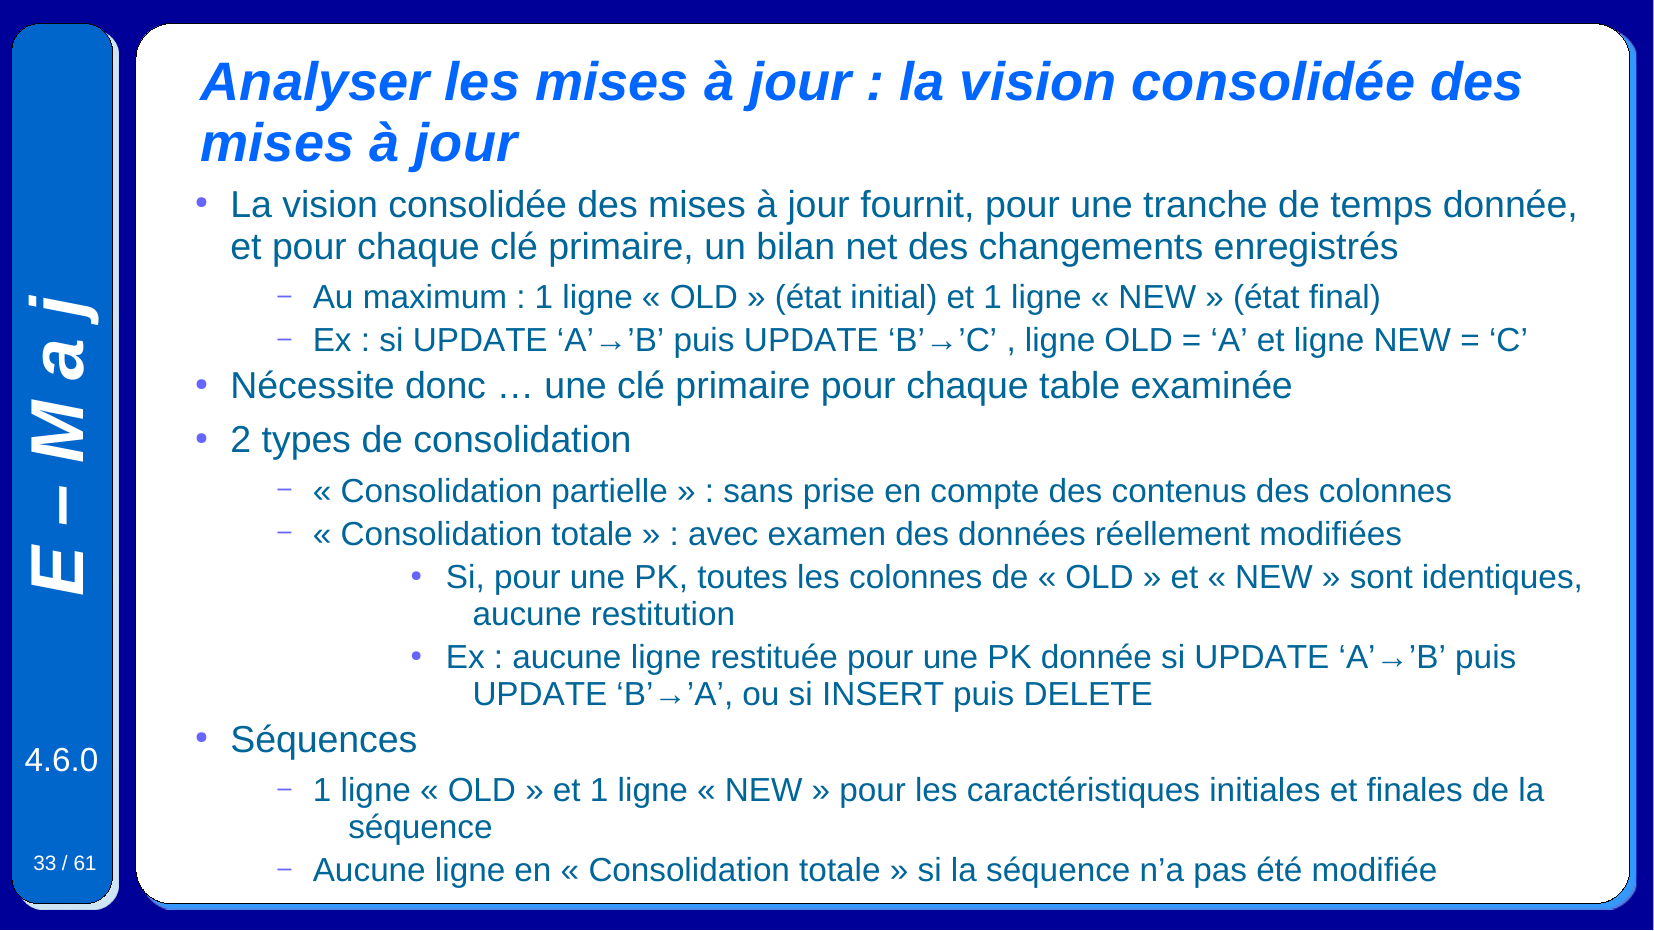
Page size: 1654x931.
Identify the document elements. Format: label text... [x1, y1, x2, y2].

list La vision consolidée des mises à jour fournit, pour une tranche de temps donnée, et pour chaque clé primaire, un bilan net des changements enregistrés Au maximum : 1 ligne « OLD » (état initial) et 1 ligne « NEW » (état final) Ex : si UPDATE ‘A’→’B’ puis UPDATE ‘B’→’C’ , ligne OLD = ‘A’ et ligne NEW = ‘C’ Nécessite donc … une clé primaire pour chaque table examinée 2 types de consolidation « Consolidation partielle » : sans prise en compte des contenus des colonnes « Consolidation totale » : avec examen des données réellement modifiées Si, pour une PK, toutes les colonnes de « OLD » et « NEW » sont identiques, aucune restitution Ex : aucune ligne restituée pour une PK donnée si UPDATE ‘A’→’B’ puis UPDATE ‘B’→’A’, ou si INSERT puis DELETE Séquences 1 ligne « OLD » et 1 ligne « NEW » pour les caractéristiques initiales et finales de la séquence Aucune ligne en « Consolidation totale » si la séquence n’a pas été modifiée [177, 183, 1587, 889]
title Analyser les mises à jour : la vision consolidée des mises à jour [200, 34, 1575, 183]
